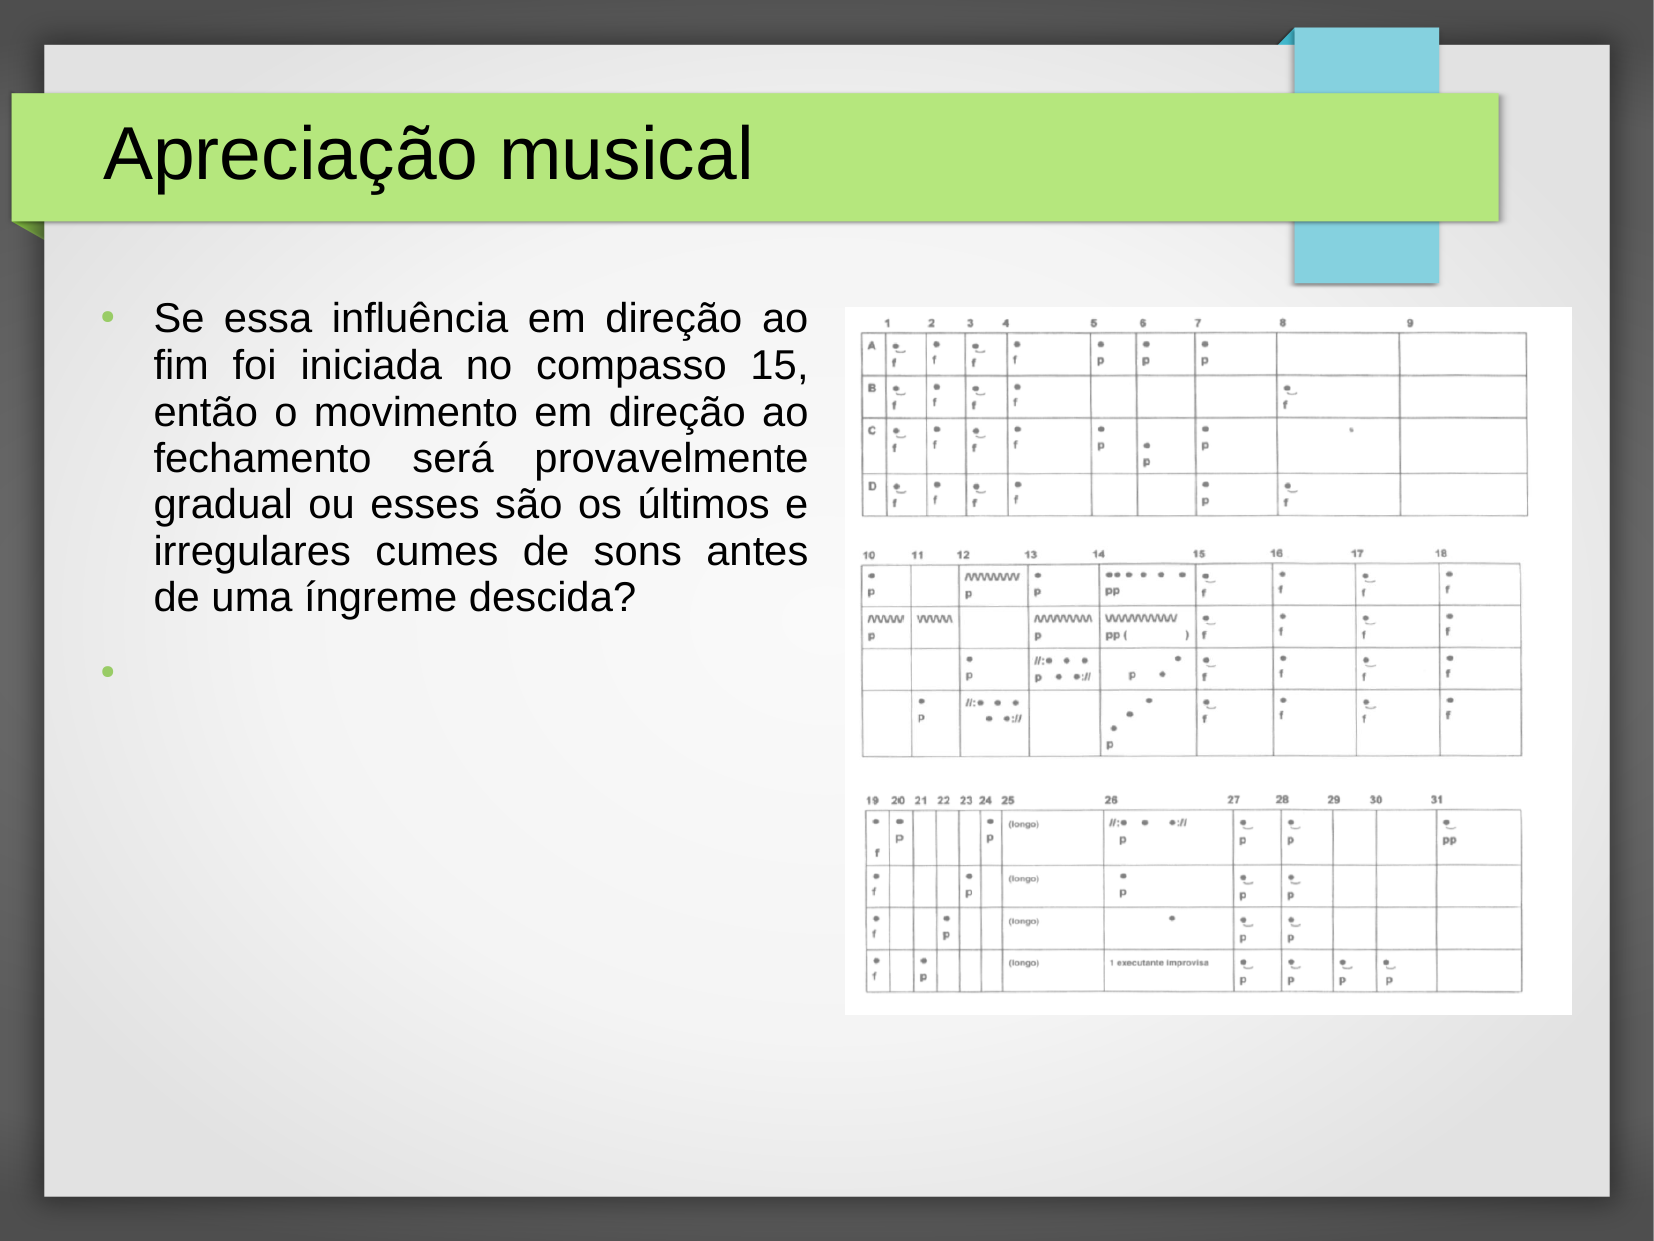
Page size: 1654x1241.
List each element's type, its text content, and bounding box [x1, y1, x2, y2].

list Se essa influência em direção ao fim foi iniciada no compasso 15, então o movimento em direção ao fechamento será provavelmente gradual ou esses são os últimos e irregulares cumes de sons antes de uma íngreme descida? [82, 295, 809, 1015]
title Apreciação musical [82, 94, 1264, 213]
picture [0, 0, 1654, 1241]
